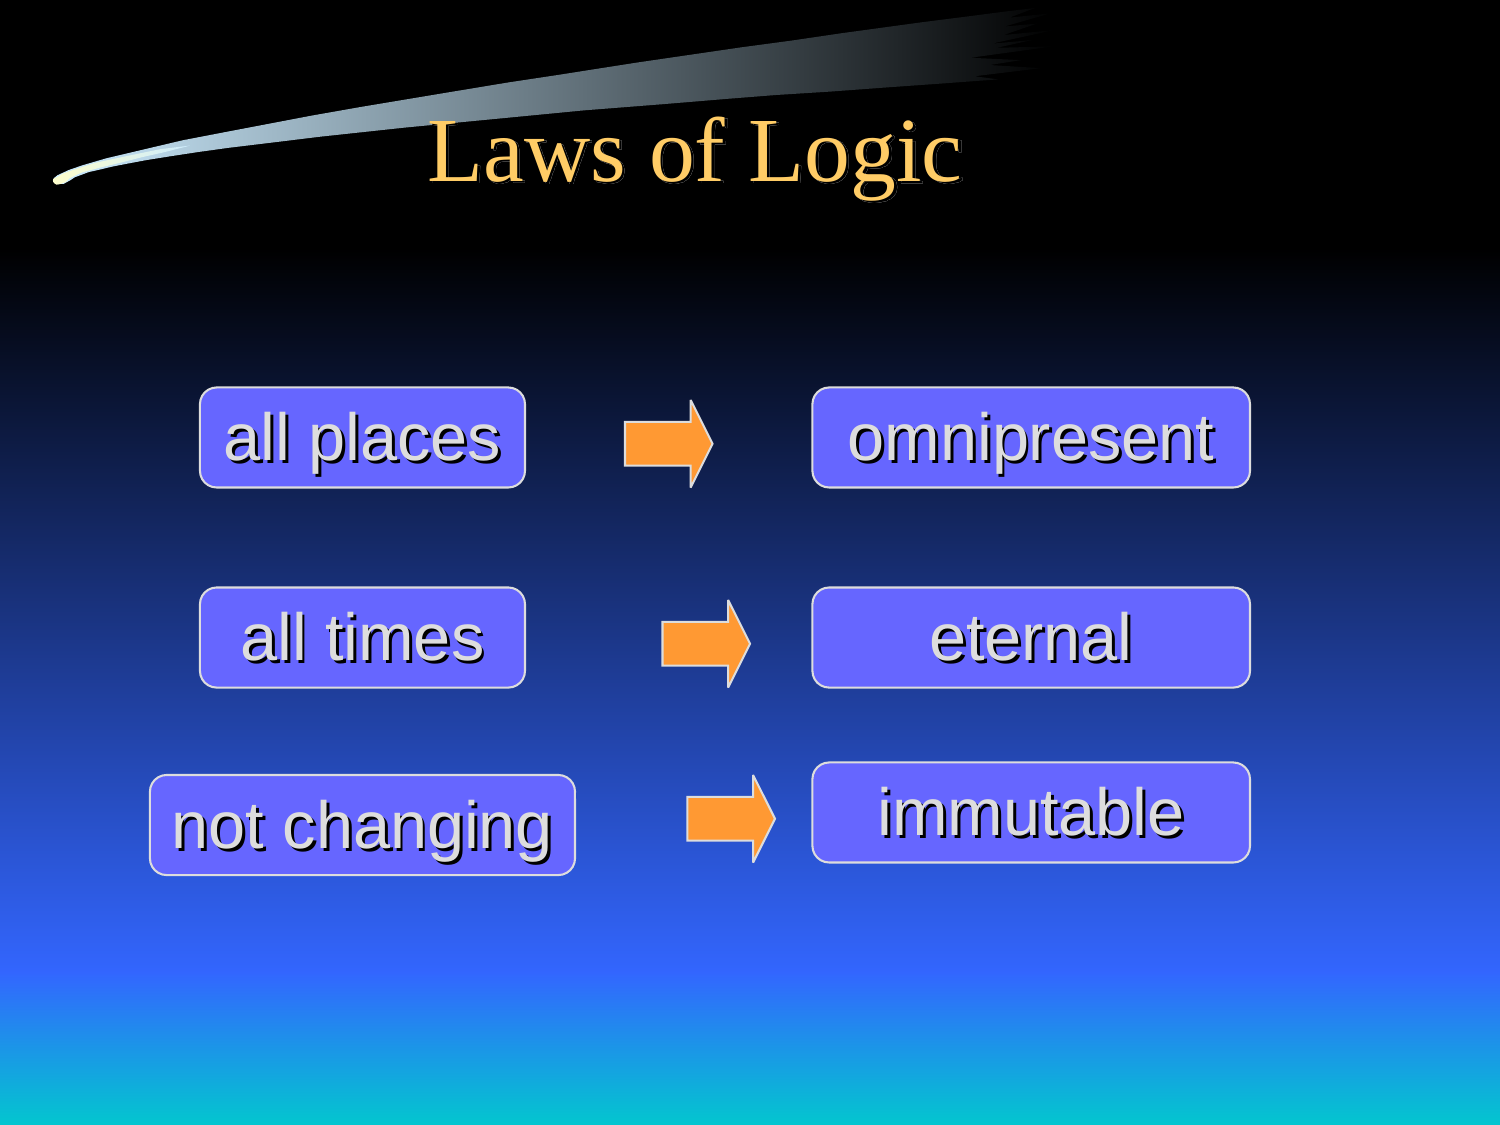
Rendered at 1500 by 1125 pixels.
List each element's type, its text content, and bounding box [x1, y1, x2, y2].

text_box all places [199, 387, 526, 488]
text_box [624, 399, 713, 488]
text_box not changing [149, 774, 576, 876]
text_box [687, 774, 775, 863]
text_box all times [199, 587, 526, 688]
title Laws of Logic [412, 56, 1463, 244]
text_box [662, 600, 751, 688]
text_box omnipresent [812, 387, 1251, 488]
text_box eternal [812, 587, 1251, 688]
text_box immutable [812, 762, 1251, 863]
